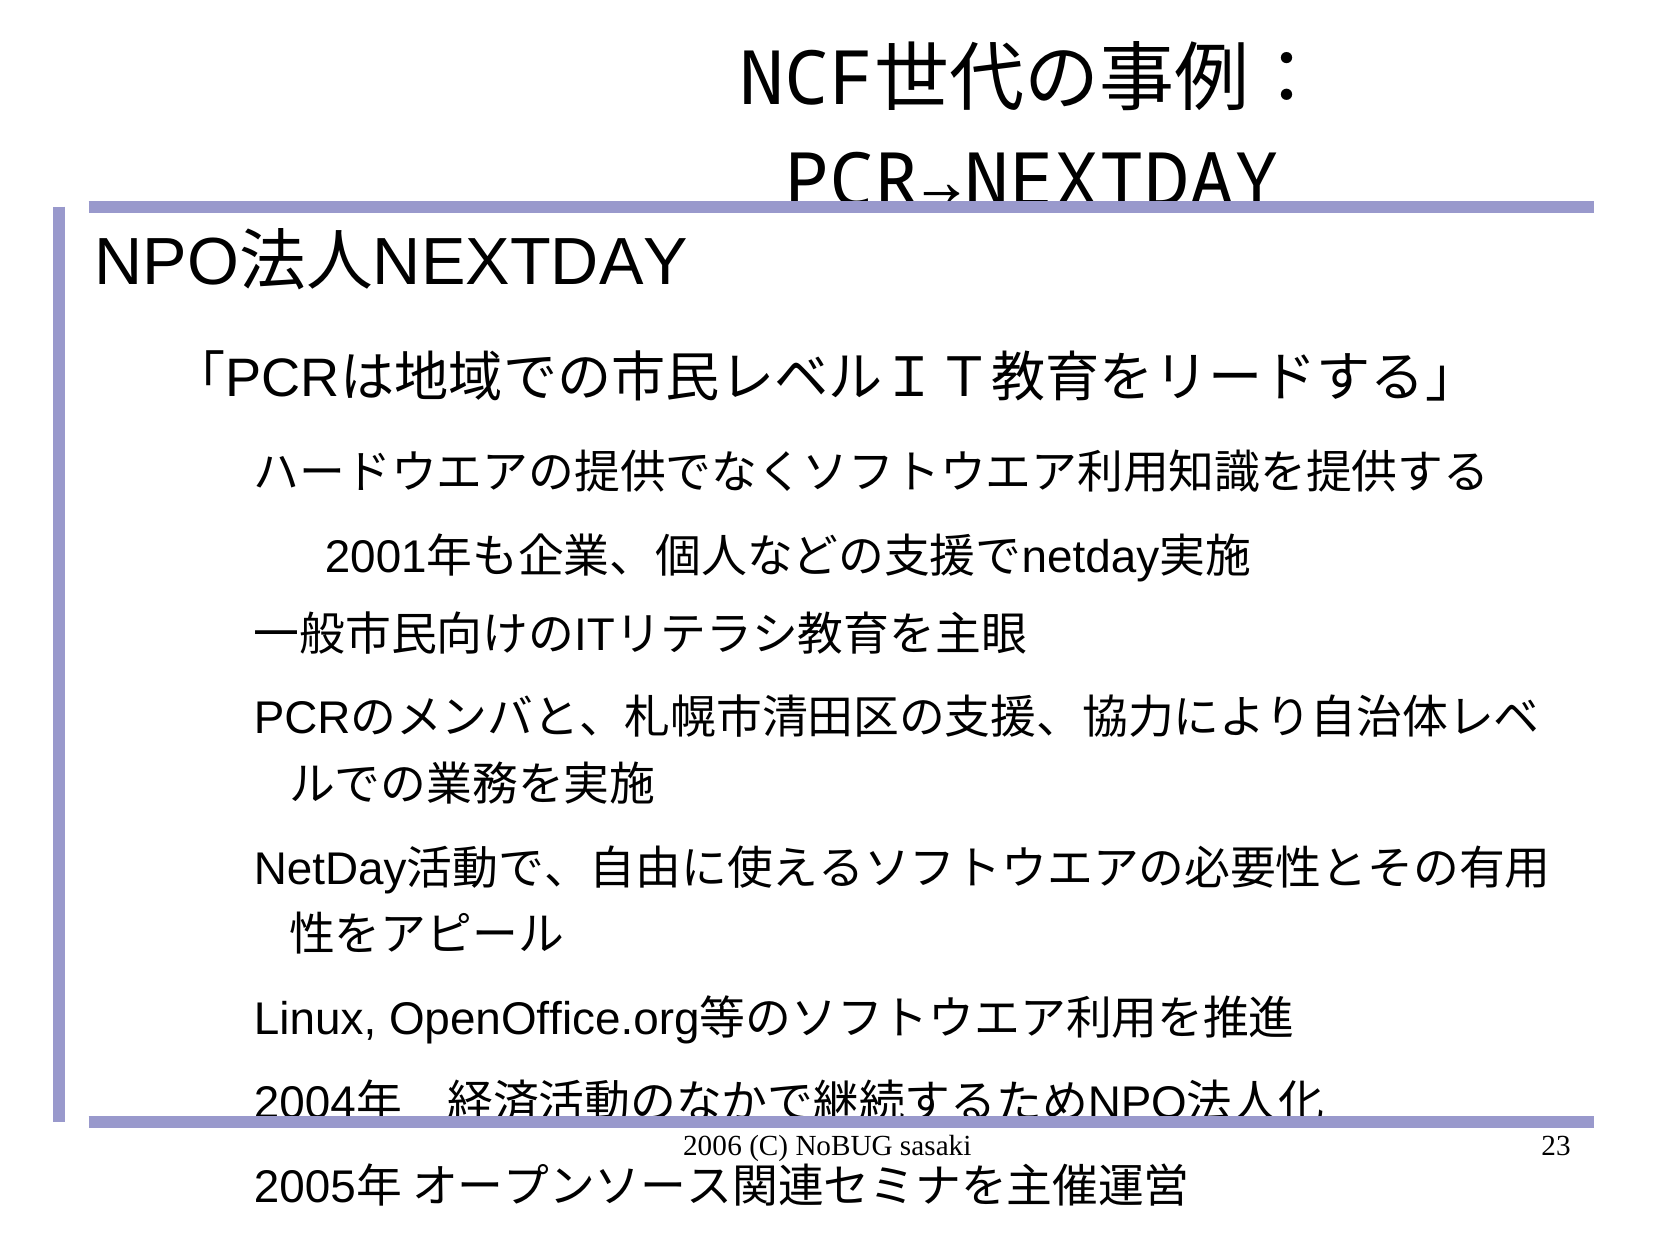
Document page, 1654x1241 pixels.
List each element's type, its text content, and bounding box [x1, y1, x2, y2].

list NPO法人NEXTDAY 「PCRは地域での市民レベルＩＴ教育をリードする」 ハードウエアの提供でなくソフトウエア利用知識を提供する 2001年も企業、個人などの支援でnetday実施 一般市民向けのITリテラシ教育を主眼 PCRのメンバと、札幌市清田区の支援、協力により自治体レベルでの業務を実施 NetDay活動で、自由に使えるソフトウエアの必要性とその有用性をアピール Linux, OpenOffice.org等のソフトウエア利用を推進 2004年 経済活動のなかで継続するためNPO法人化 2005年 オープンソース関連セミナを主催運営 [76, 206, 1565, 1123]
title NCF世代の事例：PCR→NEXTDAY [501, 59, 1563, 187]
